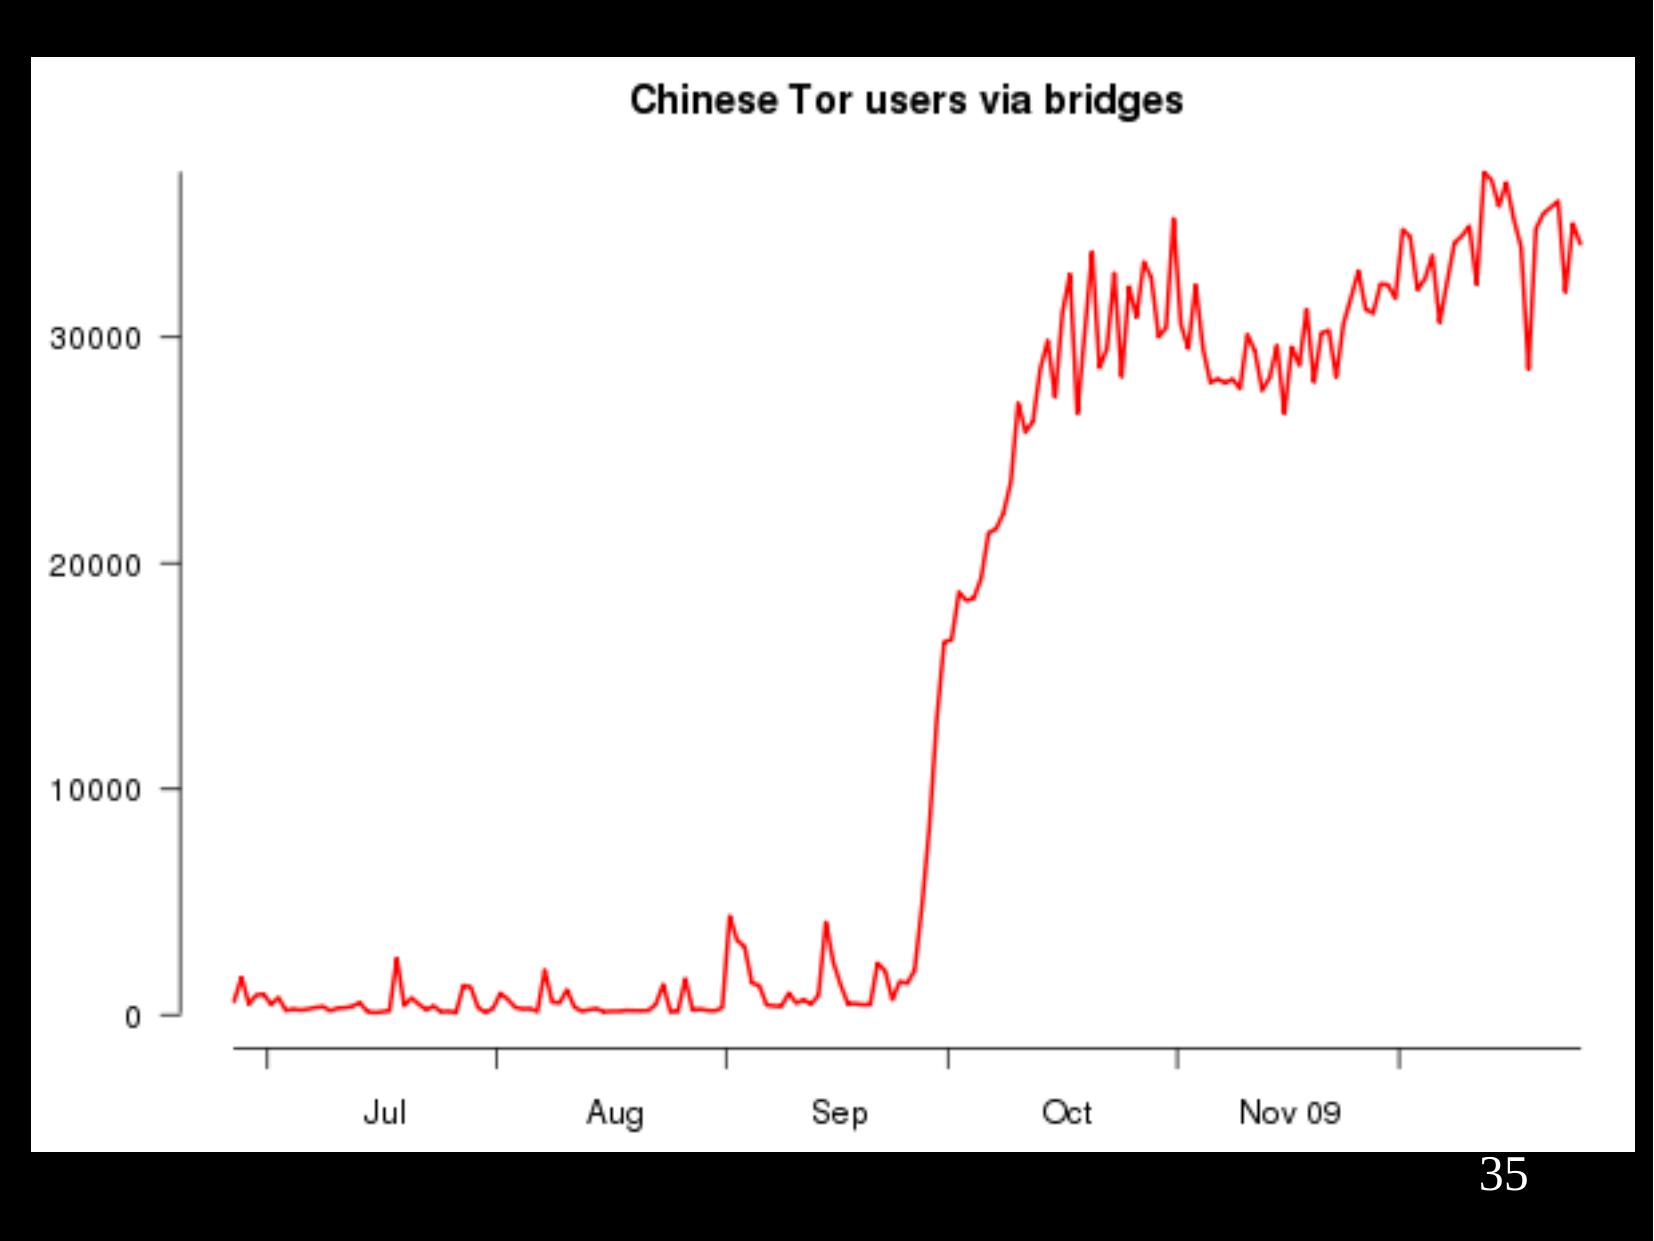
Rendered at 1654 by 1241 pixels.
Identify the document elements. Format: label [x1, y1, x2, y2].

picture [31, 57, 1635, 1152]
